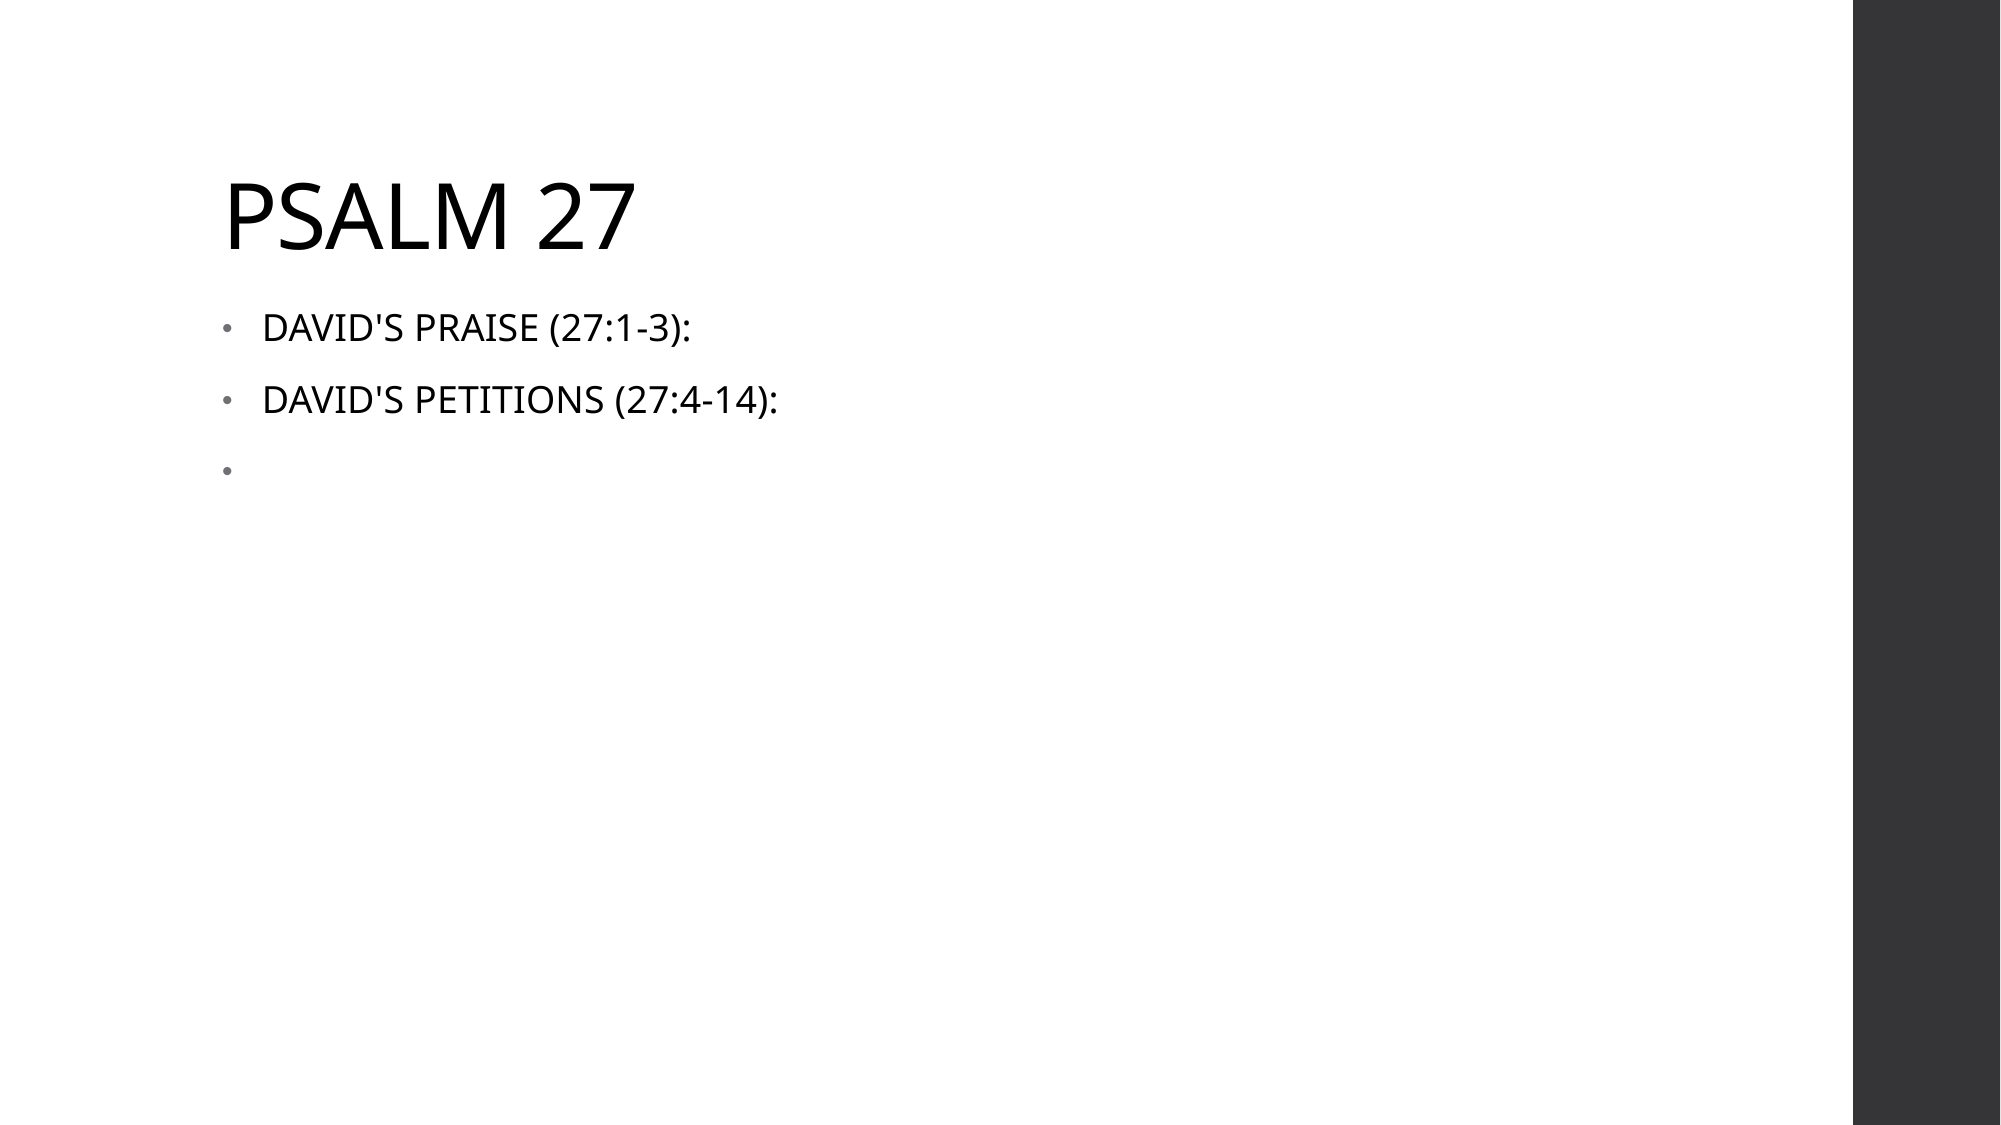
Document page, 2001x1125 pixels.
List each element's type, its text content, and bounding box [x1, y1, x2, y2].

title PSALM 27 [206, 60, 1797, 278]
list DAVID'S PRAISE (27:1-3): DAVID'S PETITIONS (27:4-14): [206, 299, 1617, 1014]
